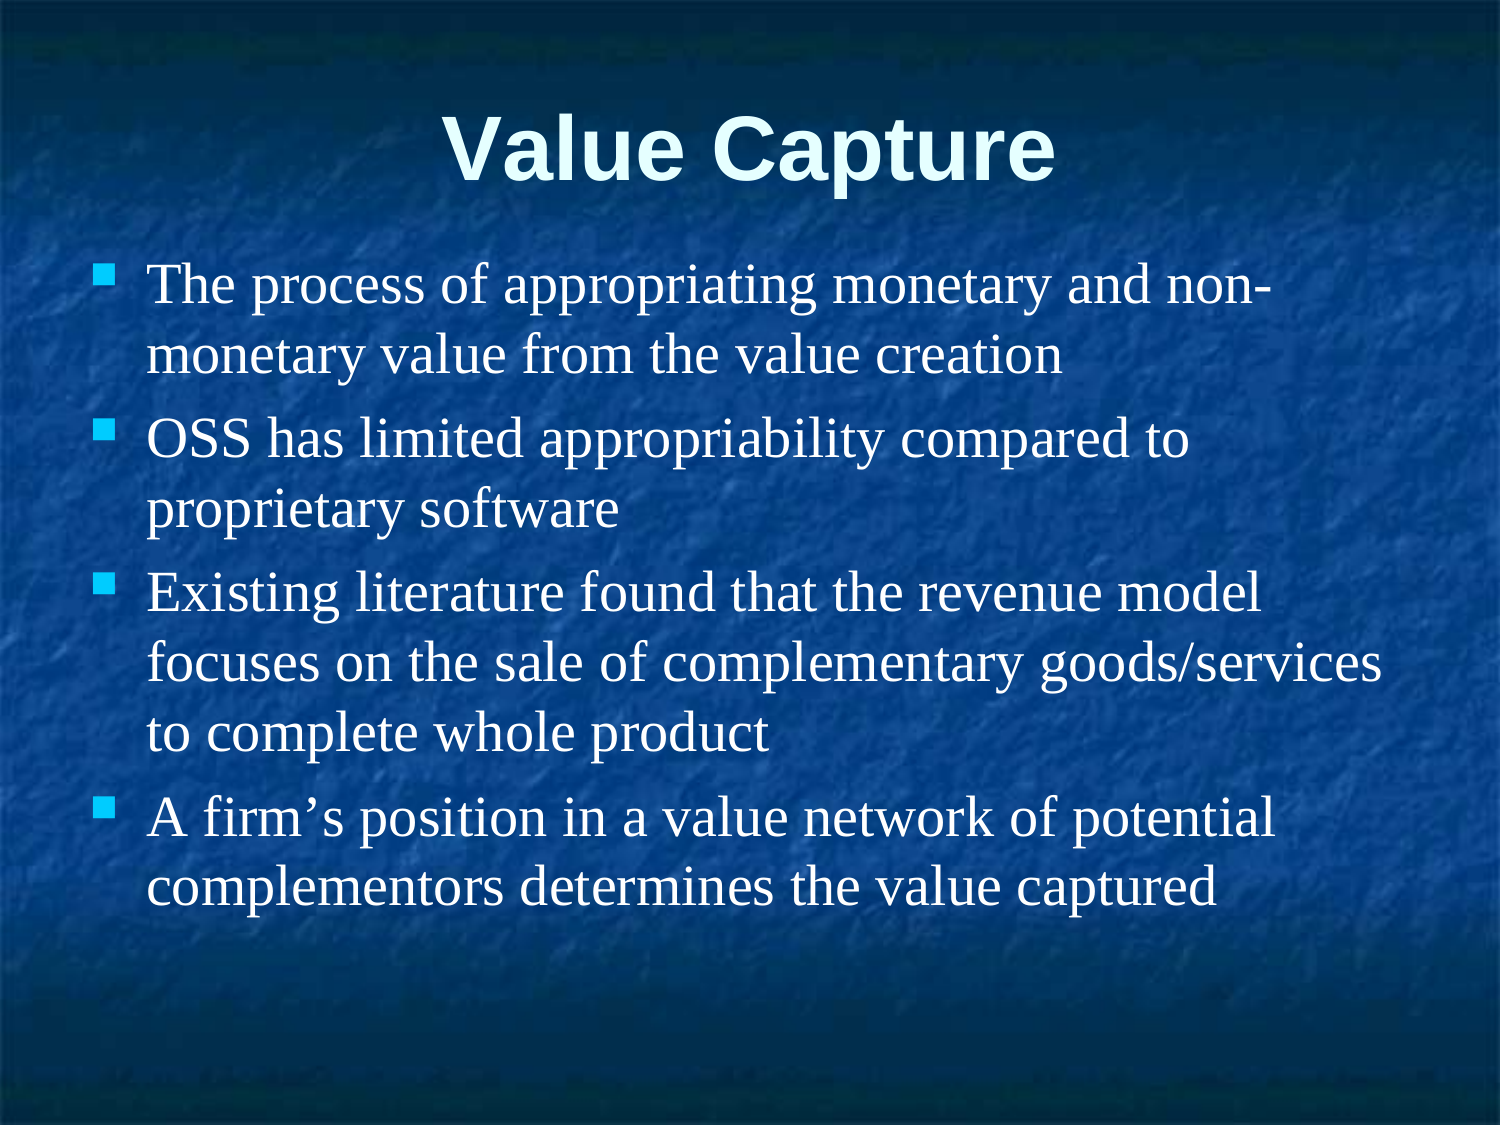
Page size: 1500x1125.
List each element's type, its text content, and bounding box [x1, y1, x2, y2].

list The process of appropriating monetary and non-monetary value from the value creation OSS has limited appropriability compared to proprietary software Existing literature found that the revenue model focuses on the sale of complementary goods/services to complete whole product A firm’s position in a value network of potential complementors determines the value captured [75, 237, 1426, 1075]
title Value Capture [75, 75, 1426, 213]
picture [0, 0, 1500, 1125]
